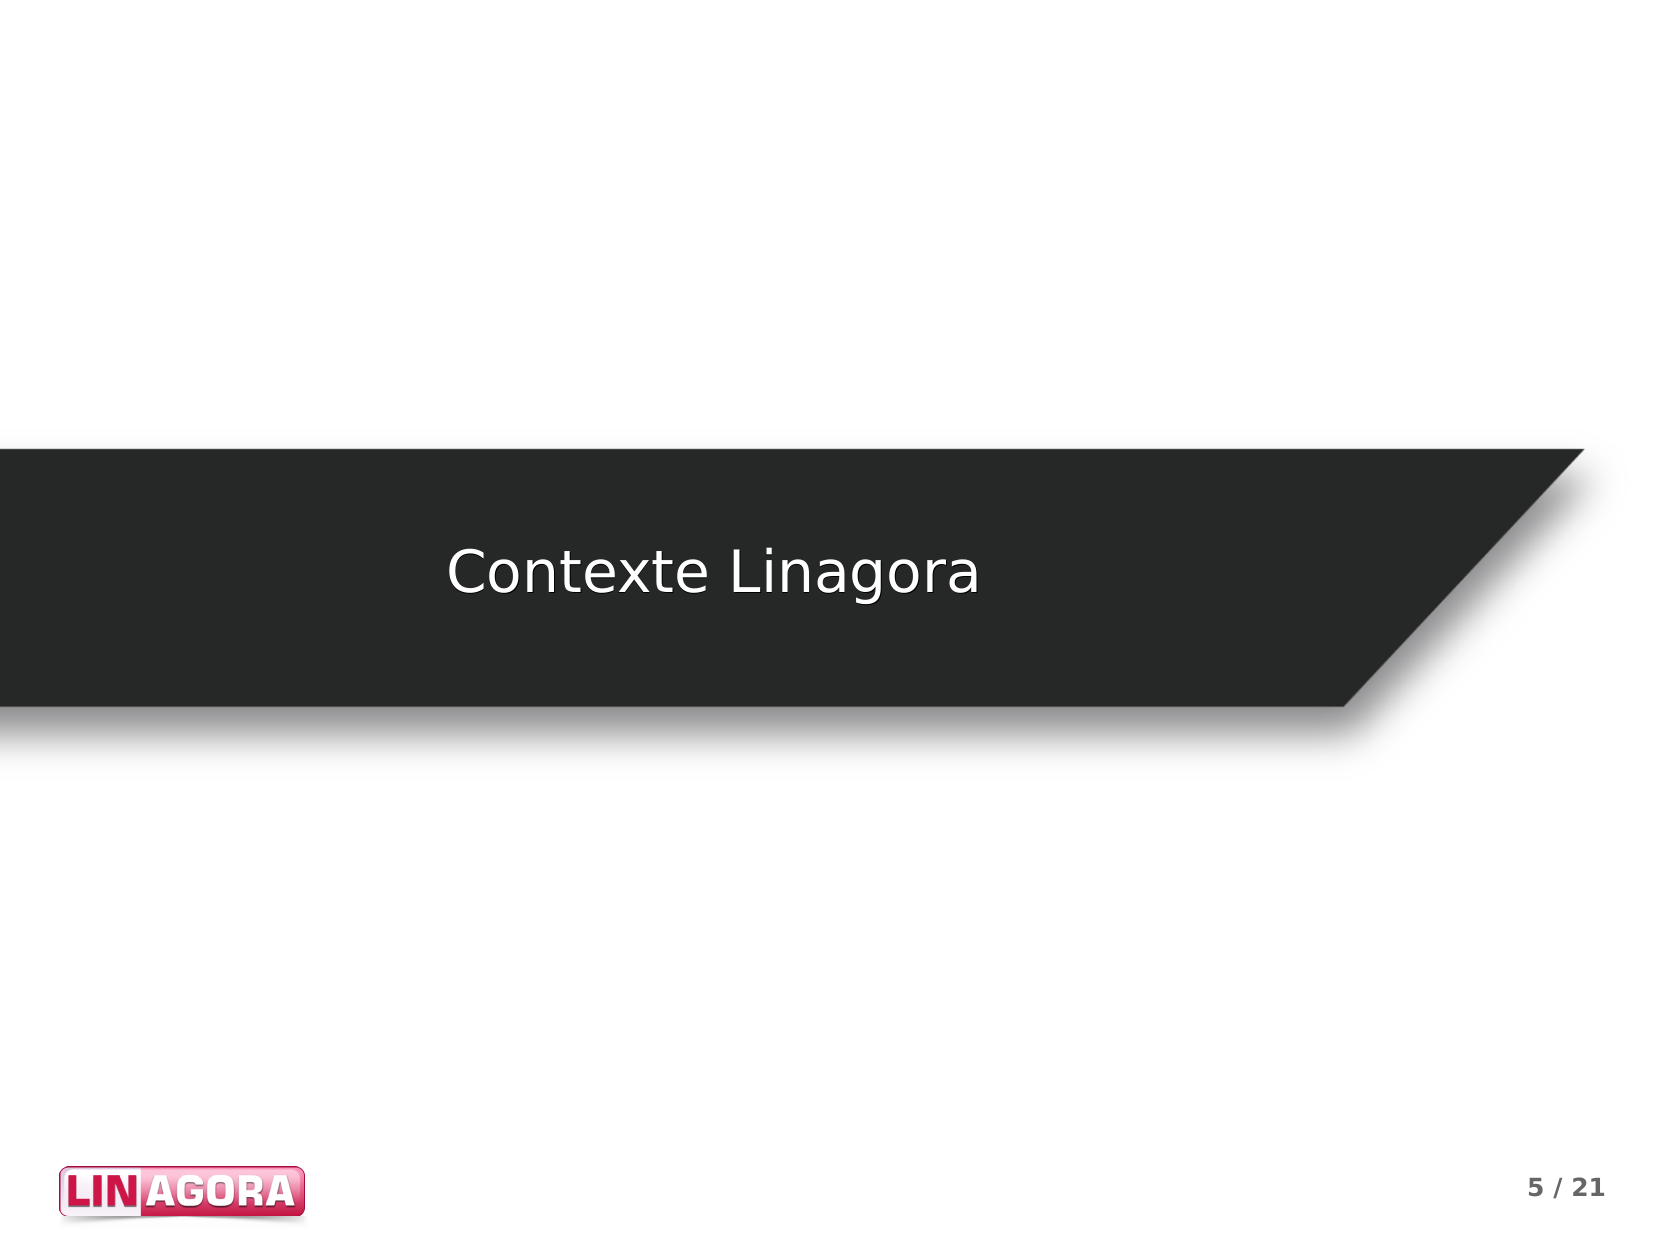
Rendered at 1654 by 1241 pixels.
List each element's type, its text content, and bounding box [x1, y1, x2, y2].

picture [59, 1166, 308, 1229]
title Contexte Linagora [82, 460, 1347, 686]
picture [0, 416, 1630, 792]
